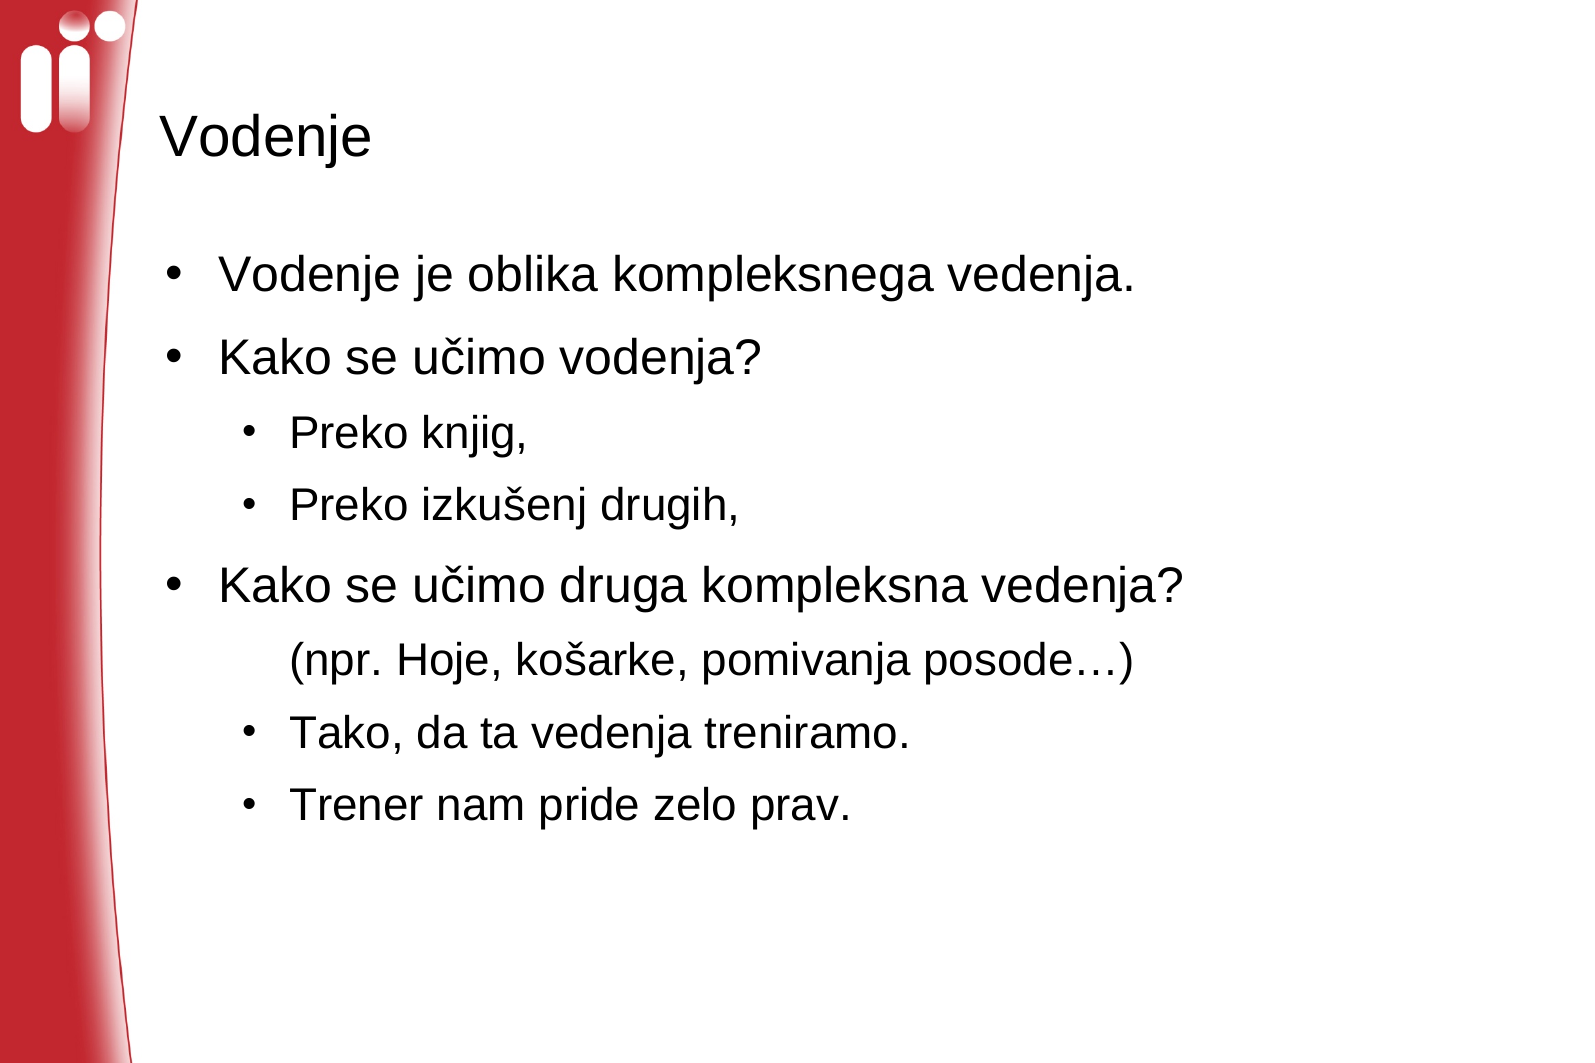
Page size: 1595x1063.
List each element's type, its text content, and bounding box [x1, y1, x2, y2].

list Vodenje je oblika kompleksnega vedenja. Kako se učimo vodenja? Preko knjig, Preko izkušenj drugih, Kako se učimo druga kompleksna vedenja? (npr. Hoje, košarke, pomivanja posode…) Tako, da ta vedenja treniramo. Trener nam pride zelo prav. [147, 248, 1515, 1063]
title Vodenje [159, 22, 1515, 248]
picture [0, 0, 1414, 1063]
